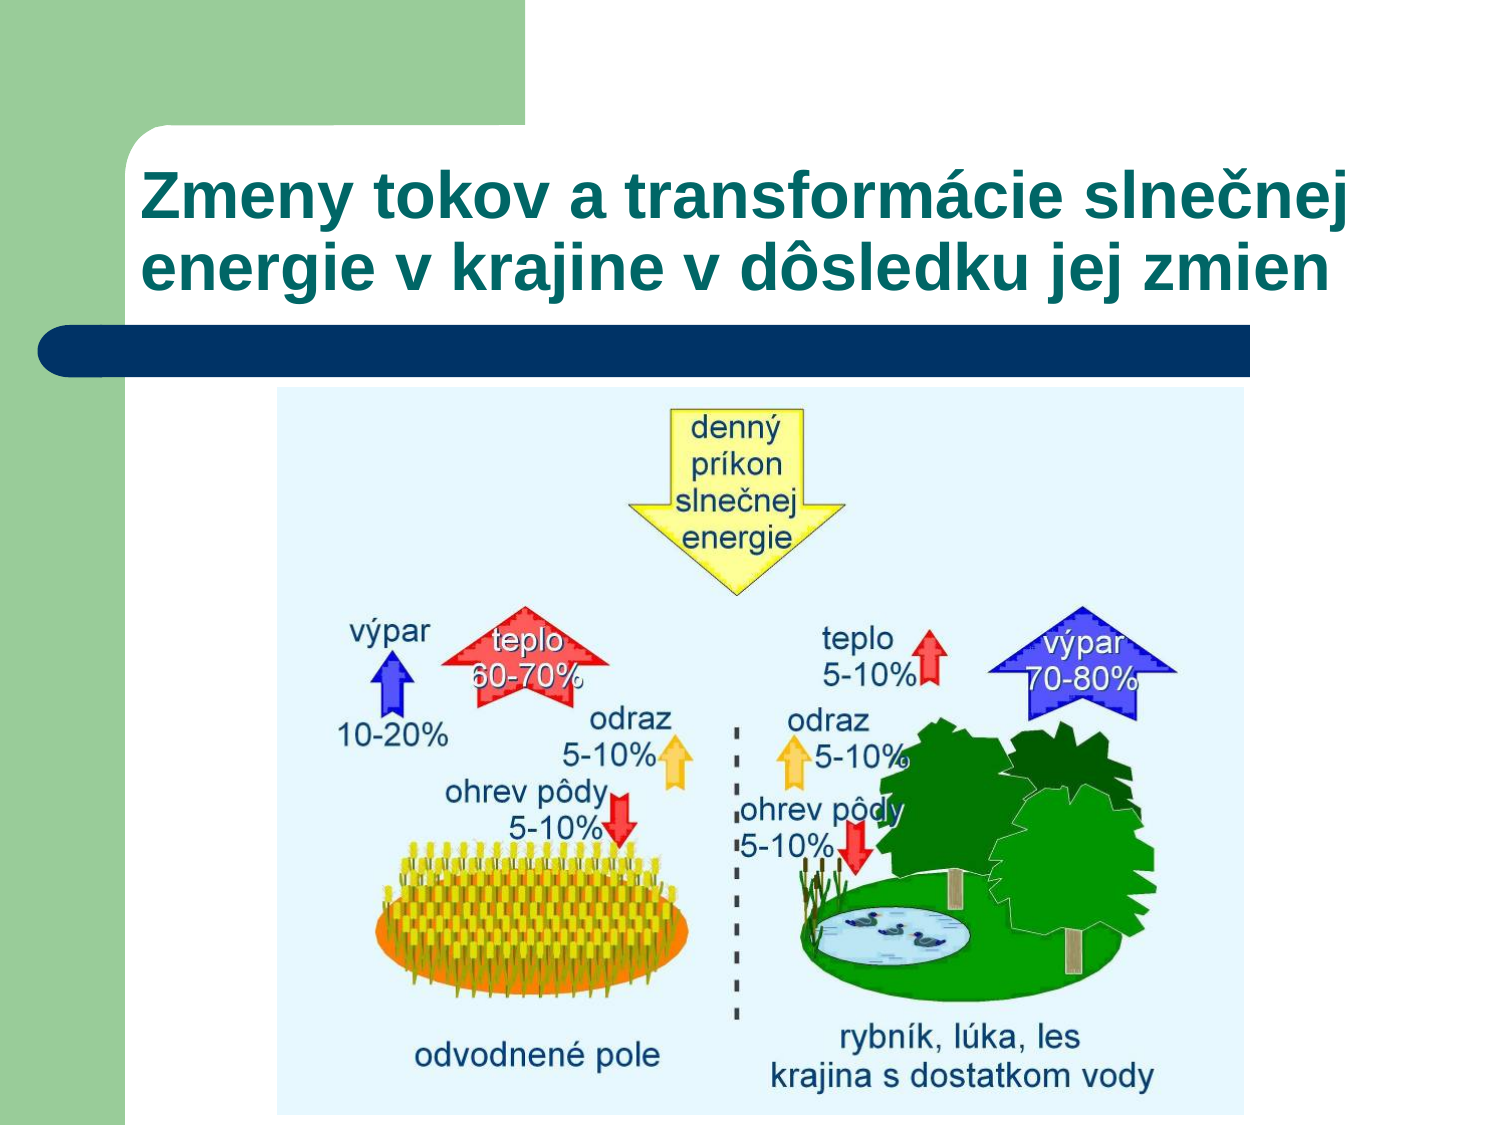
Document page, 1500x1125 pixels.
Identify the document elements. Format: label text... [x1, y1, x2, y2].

picture [277, 387, 1244, 1115]
title Zmeny tokov a transformácie slnečnej energie v krajine v dôsledku jej zmien [125, 125, 1426, 313]
